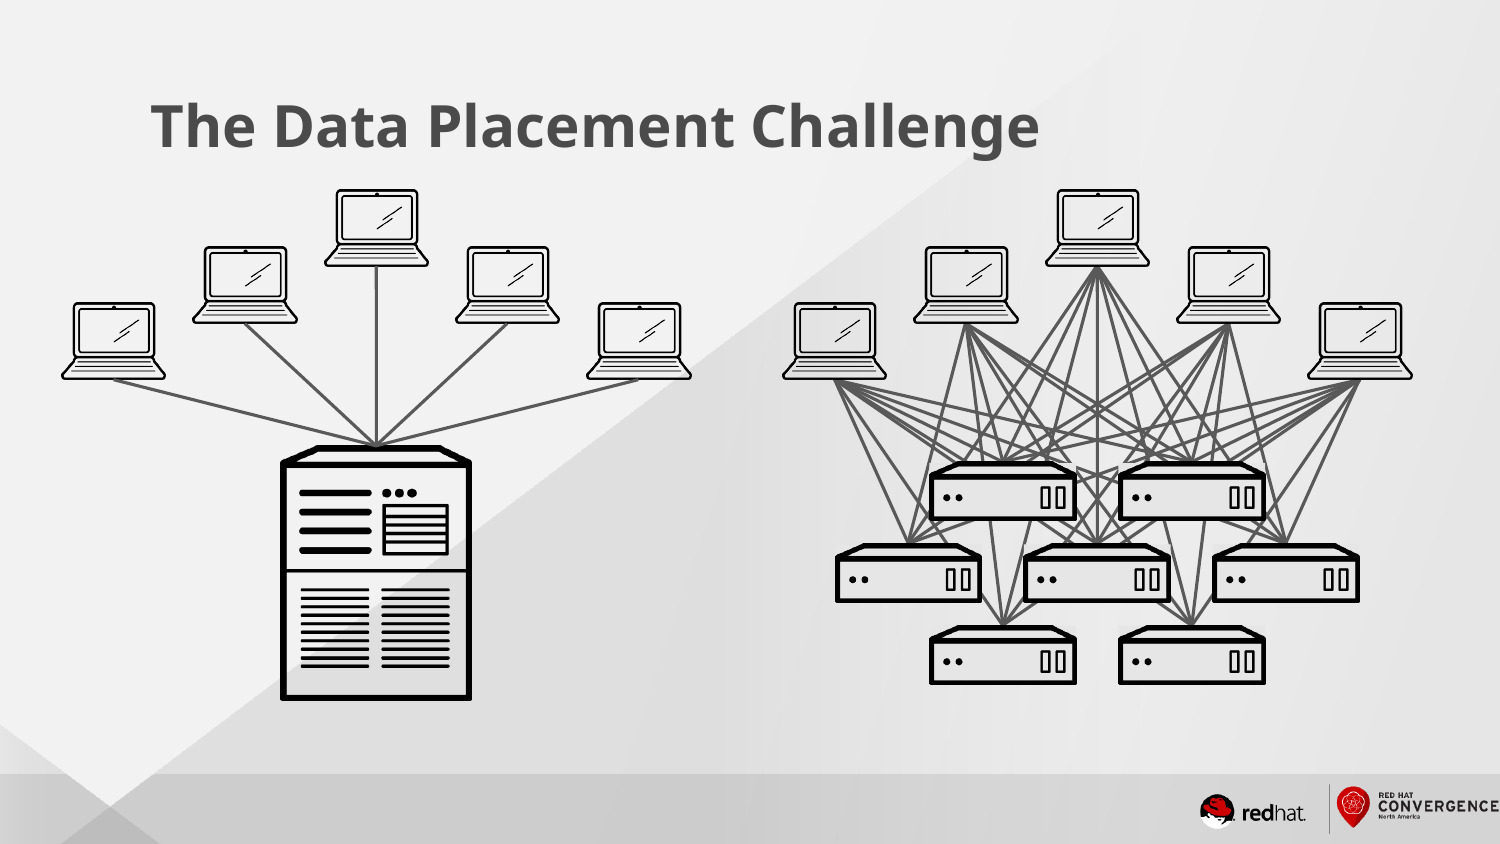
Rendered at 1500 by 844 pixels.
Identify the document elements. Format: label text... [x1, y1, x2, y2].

picture [0, 0, 1500, 844]
text_box The Data Placement Challenge [135, 0, 1365, 175]
